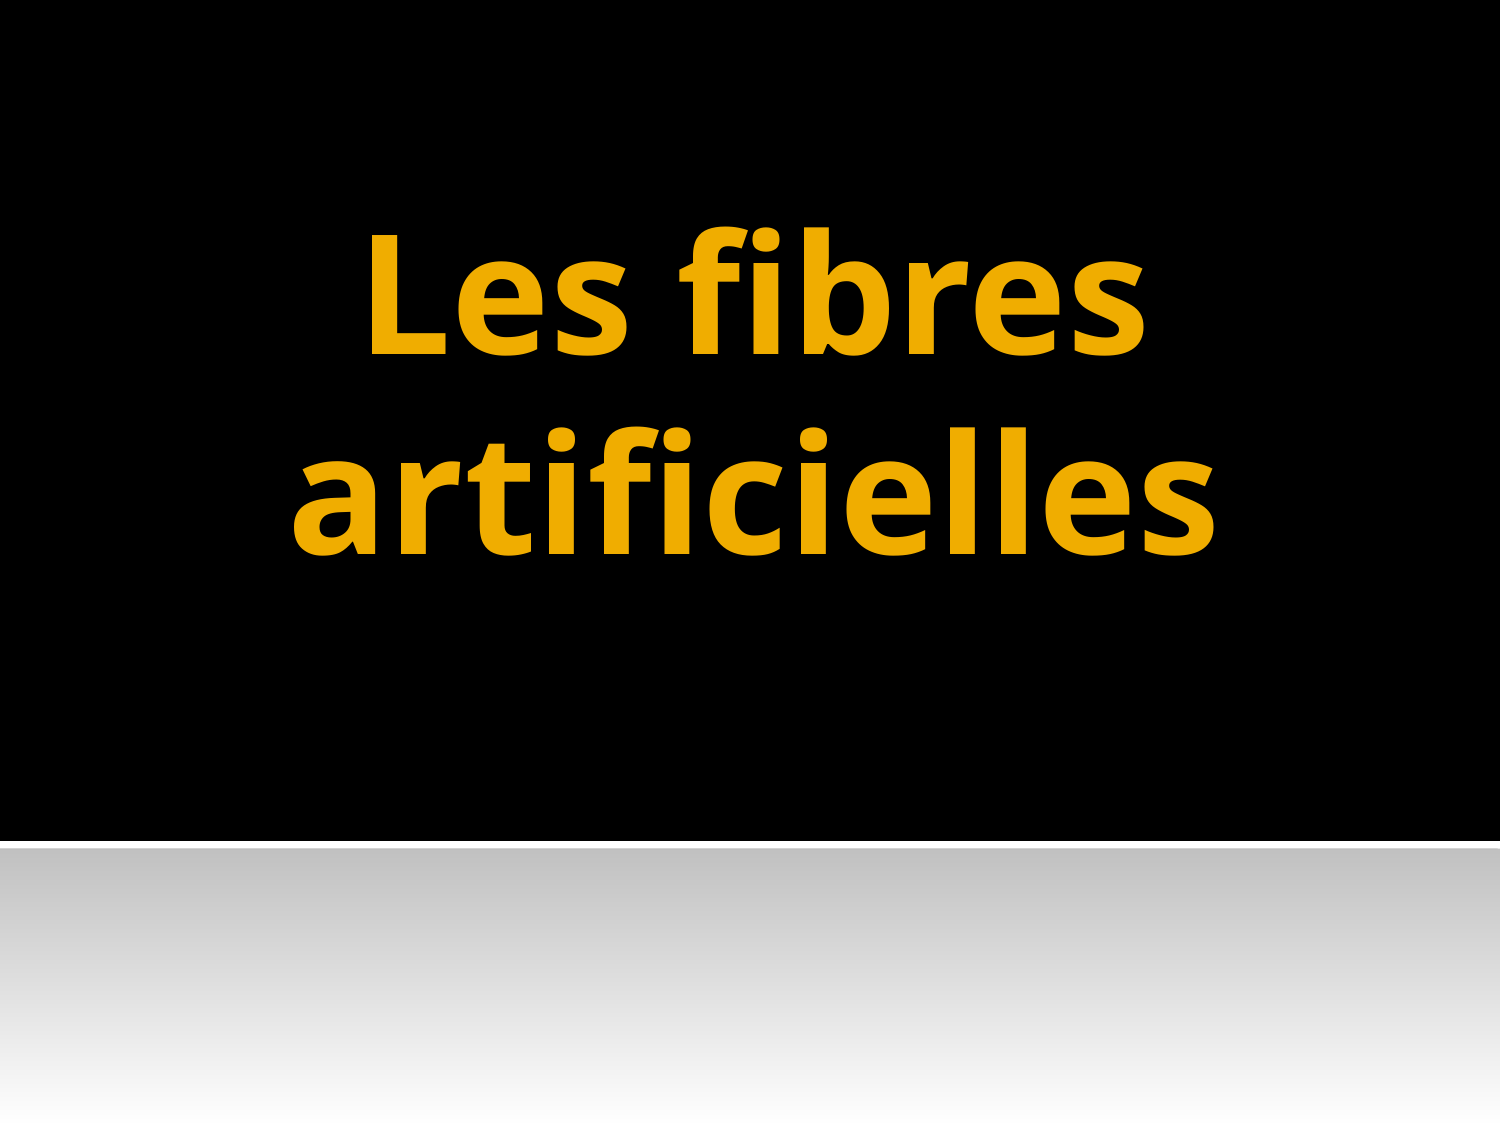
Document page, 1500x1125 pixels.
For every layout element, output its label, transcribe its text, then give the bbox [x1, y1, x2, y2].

title Les fibres artificielles [58, 187, 1443, 586]
